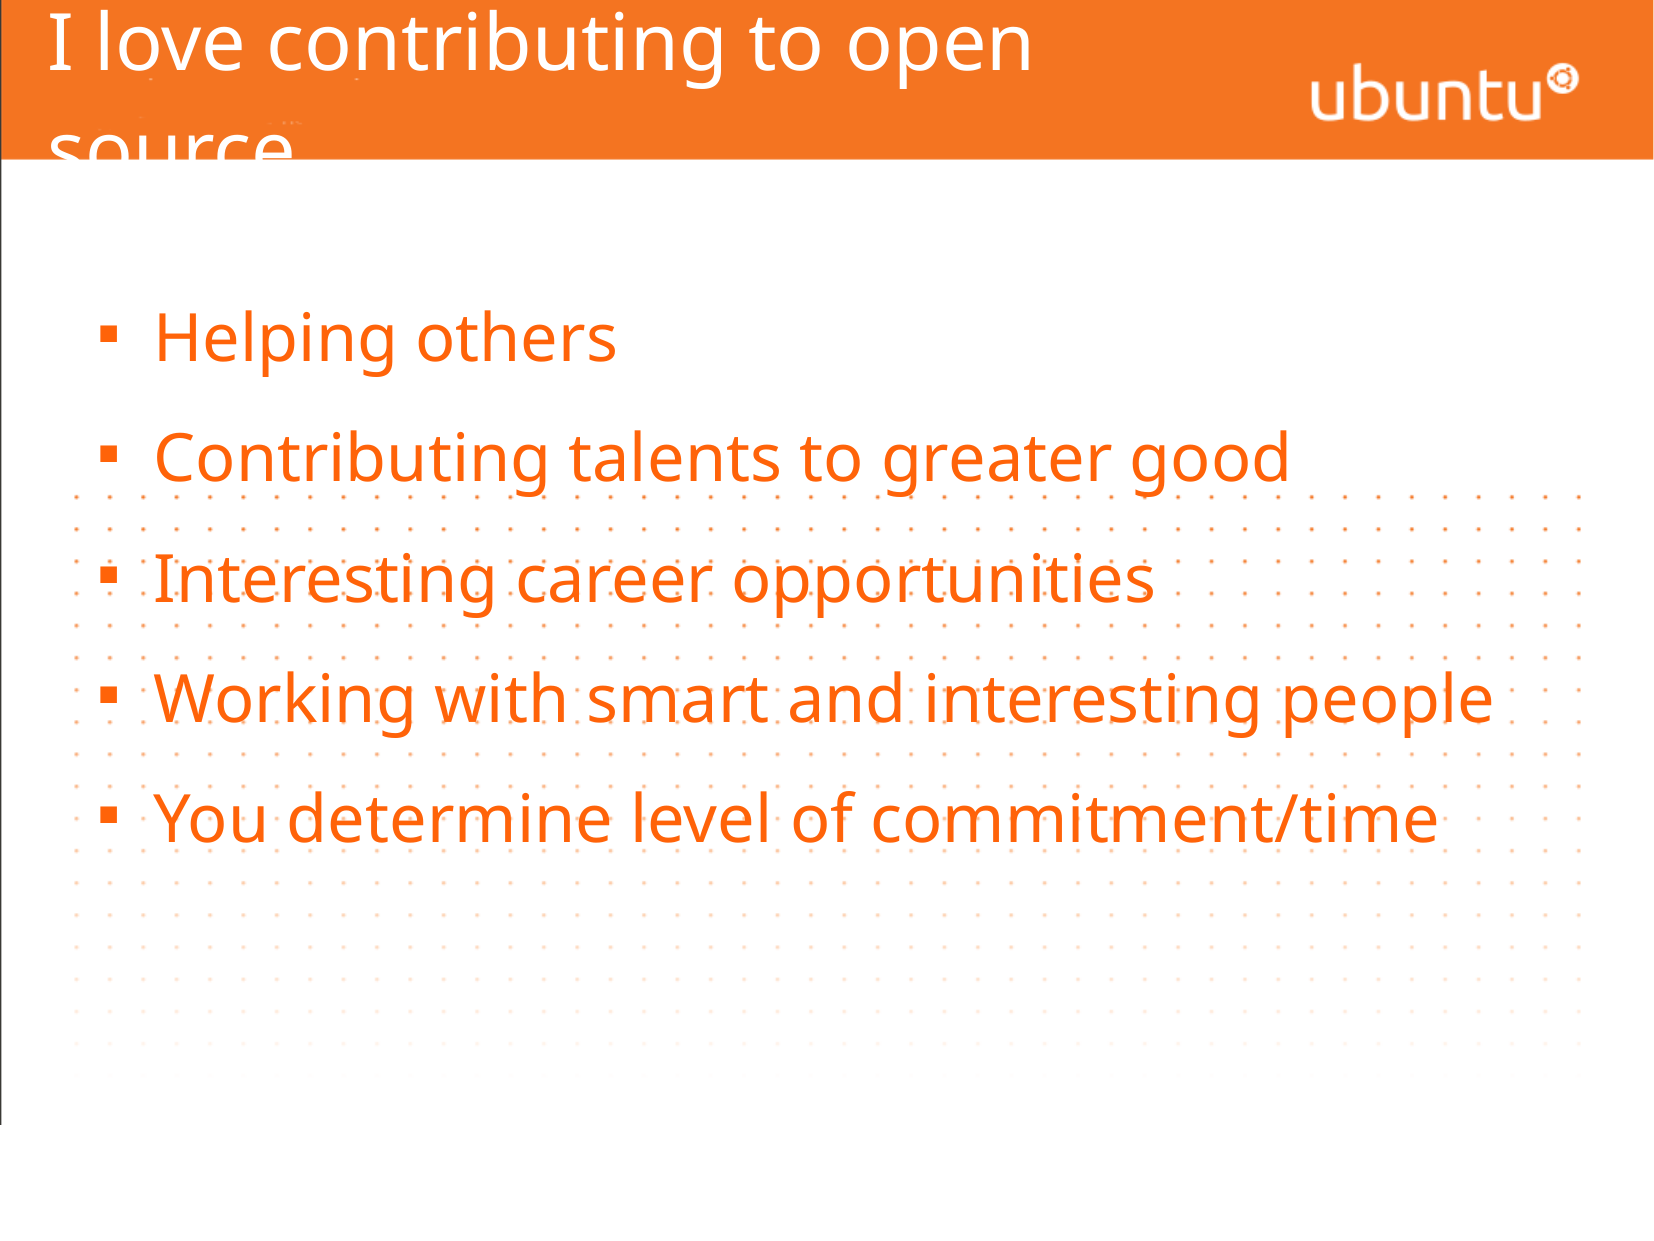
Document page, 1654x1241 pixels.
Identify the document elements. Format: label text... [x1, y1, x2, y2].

picture [0, 0, 1654, 1125]
list Helping others Contributing talents to greater good Interesting career opportunities Working with smart and interesting people You determine level of commitment/time [82, 290, 1571, 1010]
title I love contributing to open source [47, 29, 1276, 158]
